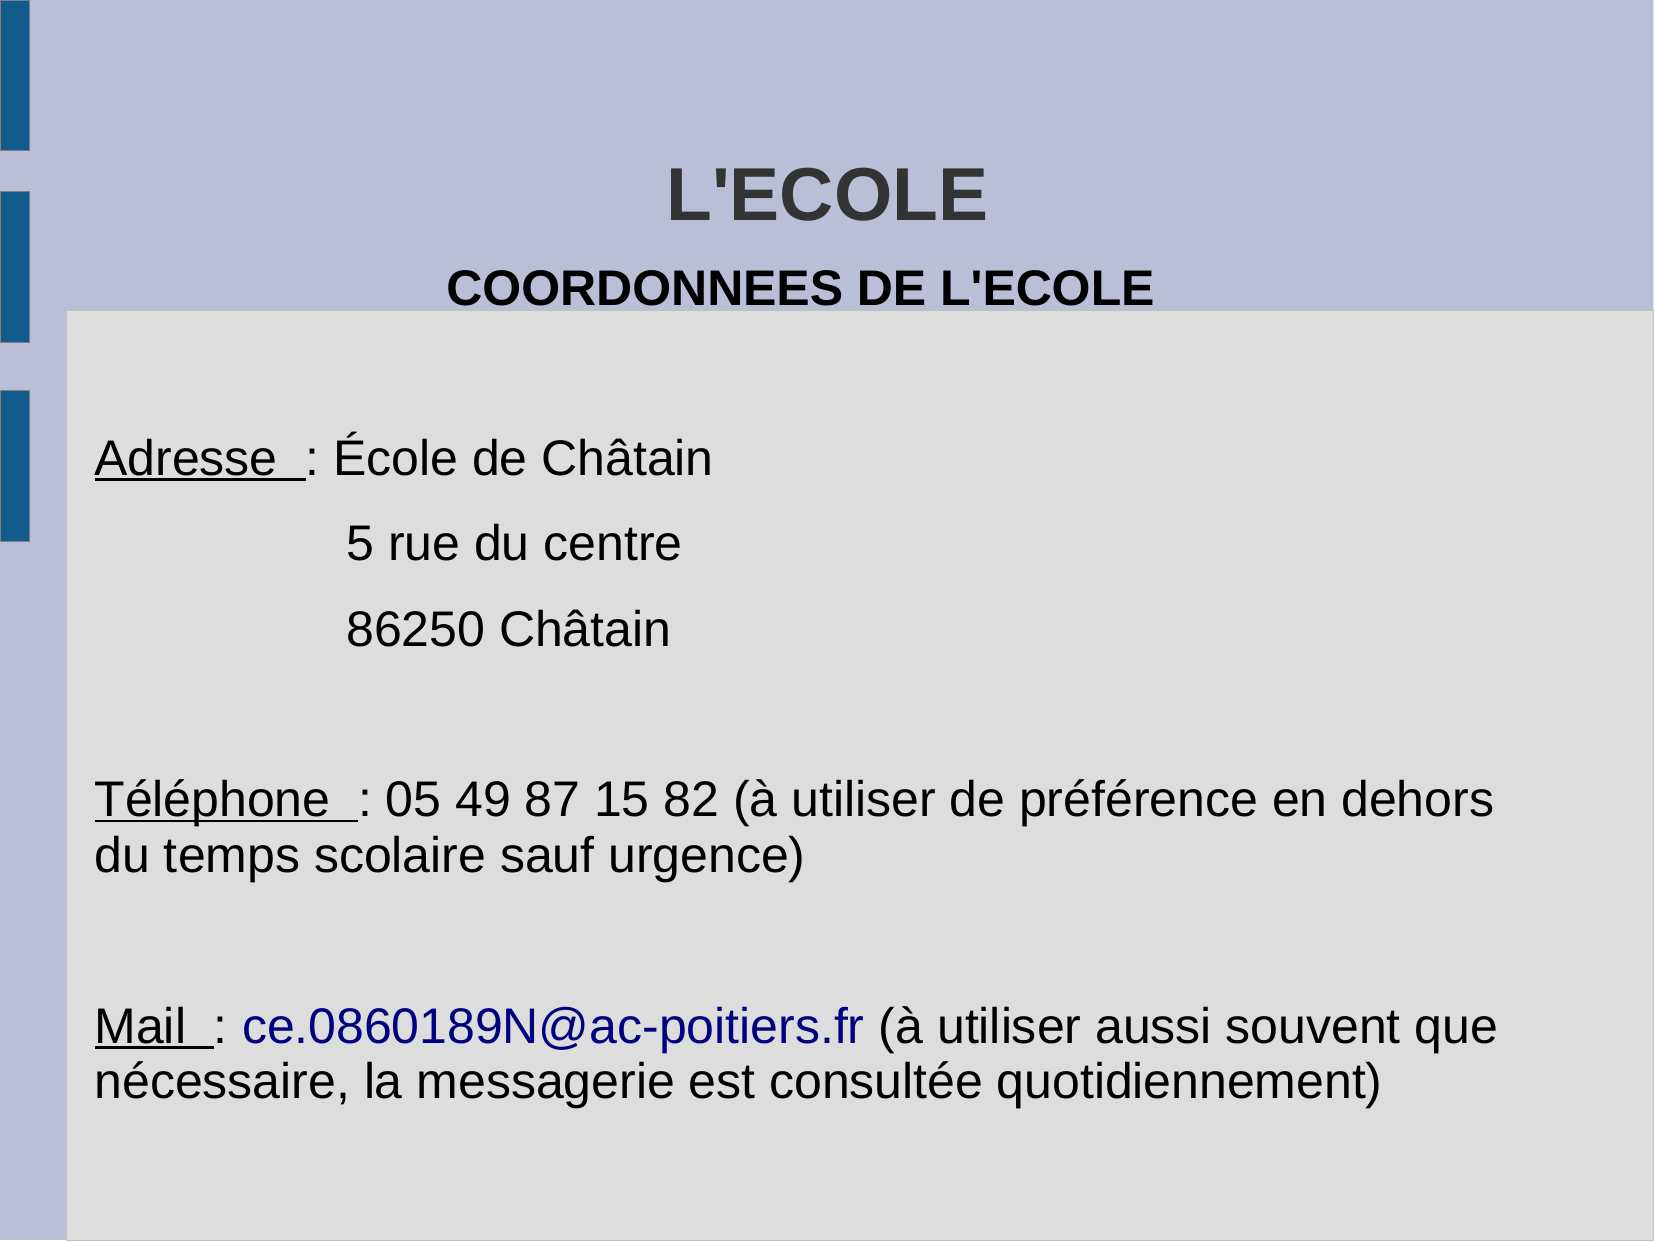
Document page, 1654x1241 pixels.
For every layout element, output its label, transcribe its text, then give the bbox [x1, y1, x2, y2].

title L'ECOLE [121, 91, 1534, 299]
list COORDONNEES DE L'ECOLE Adresse : École de Châtain 5 rue du centre 86250 Châtain Téléphone : 05 49 87 15 82 (à utiliser de préférence en dehors du temps scolaire sauf urgence) Mail : ce.0860189N@ac-poitiers.fr (à utiliser aussi souvent que nécessaire, la messagerie est consultée quotidiennement) [94, 259, 1507, 1112]
